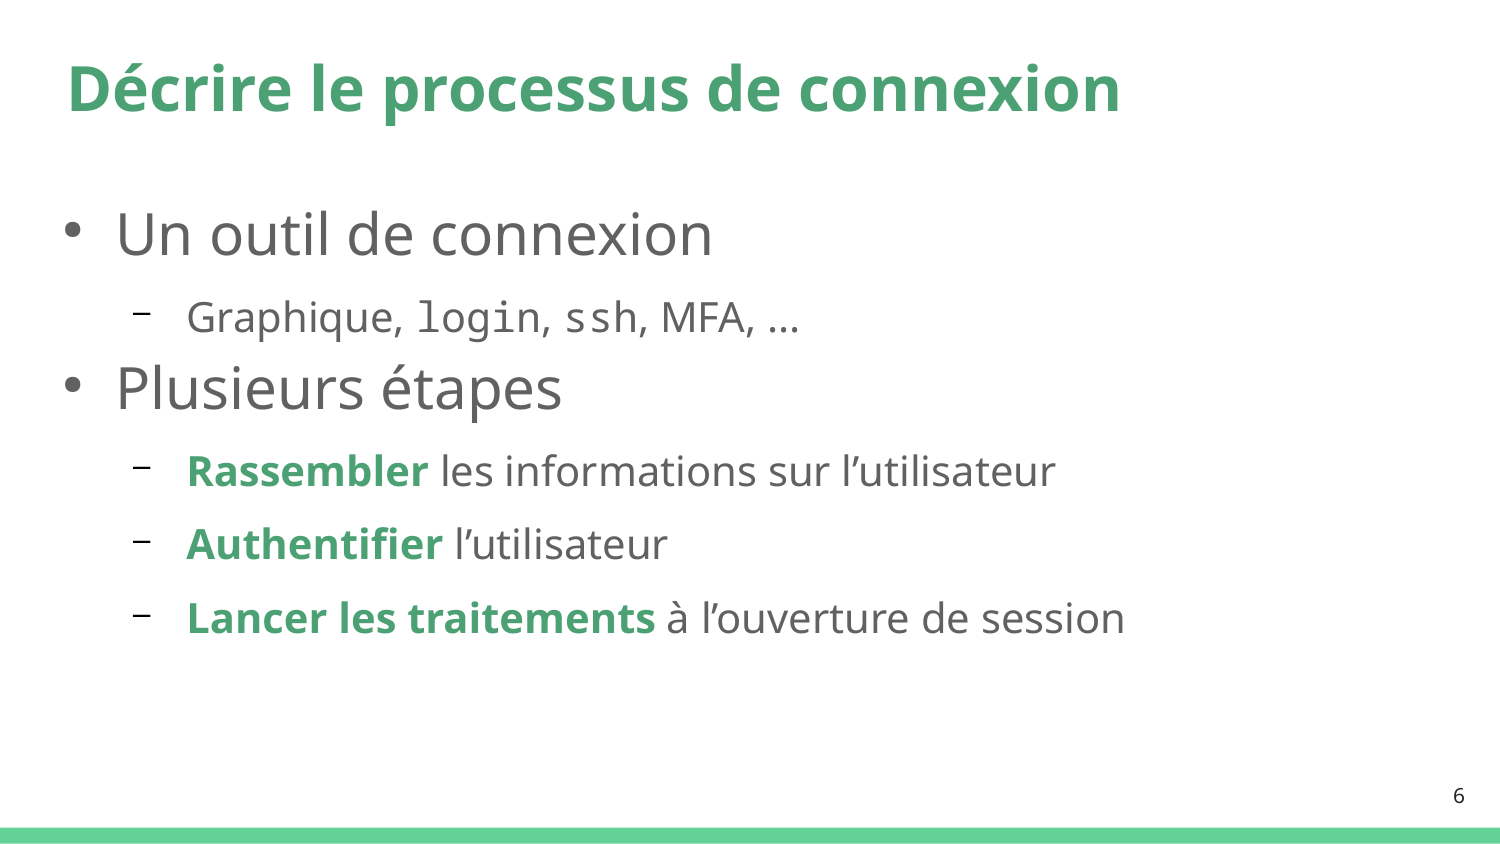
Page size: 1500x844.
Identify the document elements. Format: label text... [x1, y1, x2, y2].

slide_number <numéro> [1389, 764, 1480, 830]
title Décrire le processus de connexion [51, 23, 1449, 117]
list Un outil de connexion Graphique, login, ssh, MFA, ... Plusieurs étapes Rassembler les informations sur l’utilisateur Authentifier l’utilisateur Lancer les traitements à l’ouverture de session [29, 171, 1430, 818]
